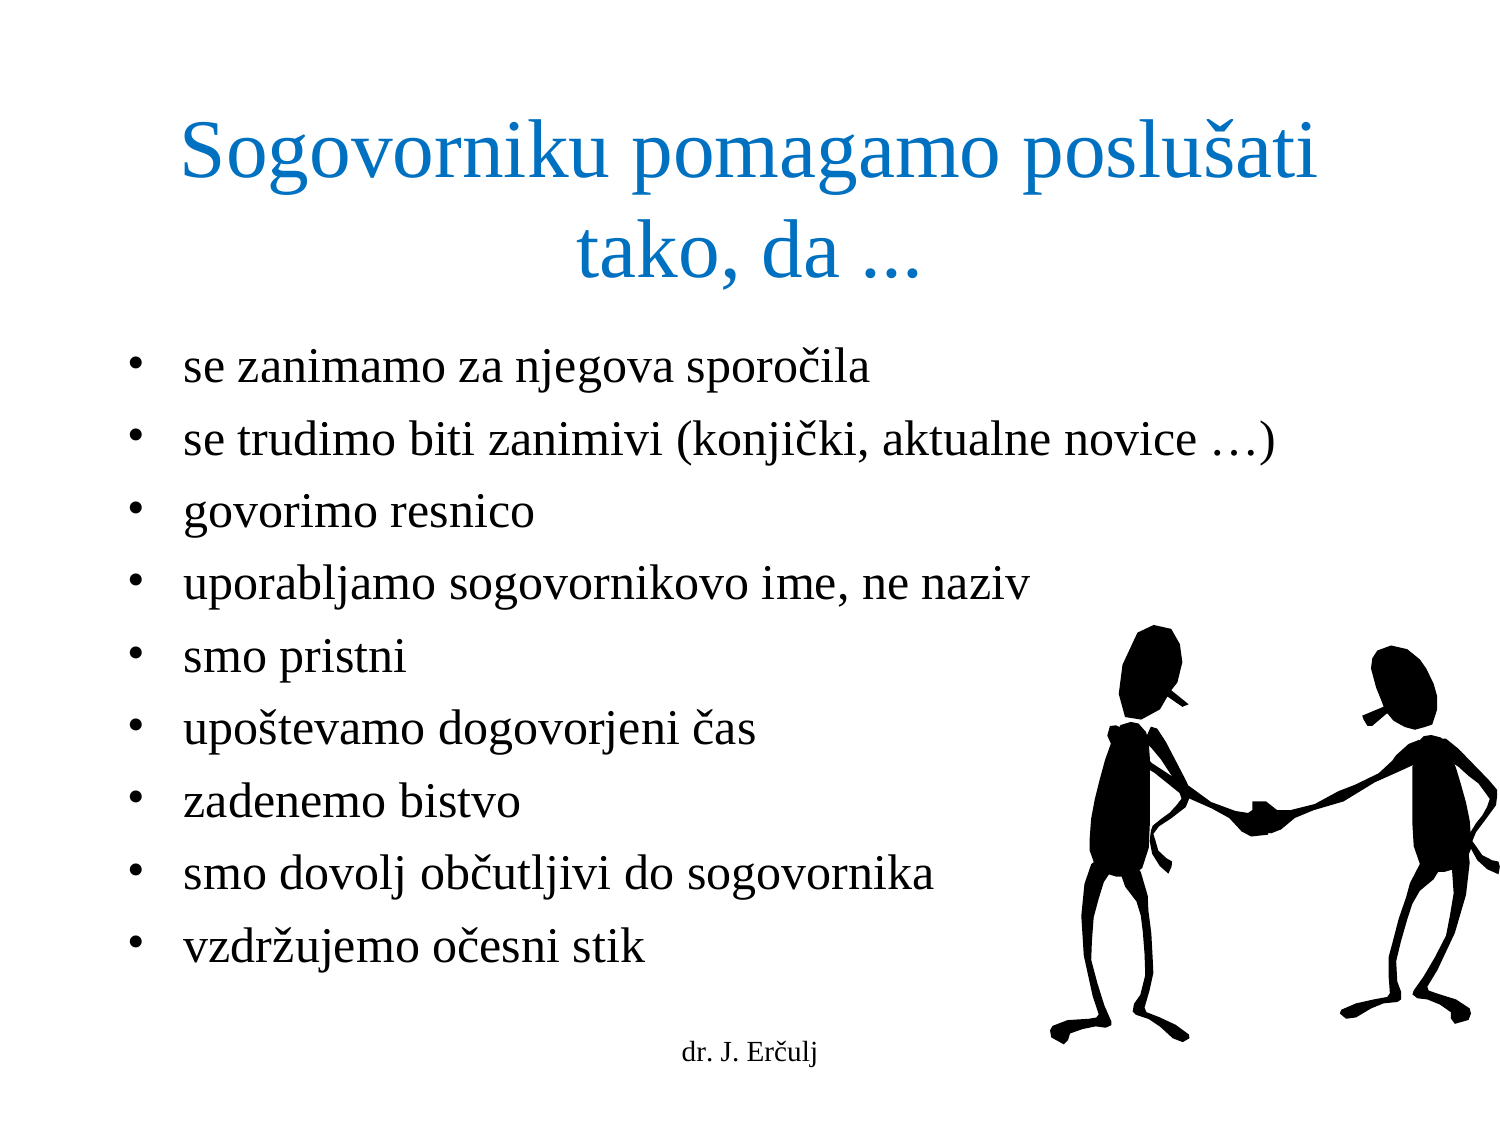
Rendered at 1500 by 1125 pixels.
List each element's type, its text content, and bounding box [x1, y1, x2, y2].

title Sogovorniku pomagamo poslušati tako, da ... [112, 86, 1388, 302]
list se zanimamo za njegova sporočila se trudimo biti zanimivi (konjički, aktualne novice …) govorimo resnico uporabljamo sogovornikovo ime, ne naziv smo pristni upoštevamo dogovorjeni čas zadenemo bistvo smo dovolj občutljivi do sogovornika vzdržujemo očesni stik [112, 324, 1388, 1125]
text_box dr. J. Erčulj [512, 1025, 988, 1101]
picture [1050, 624, 1500, 1045]
